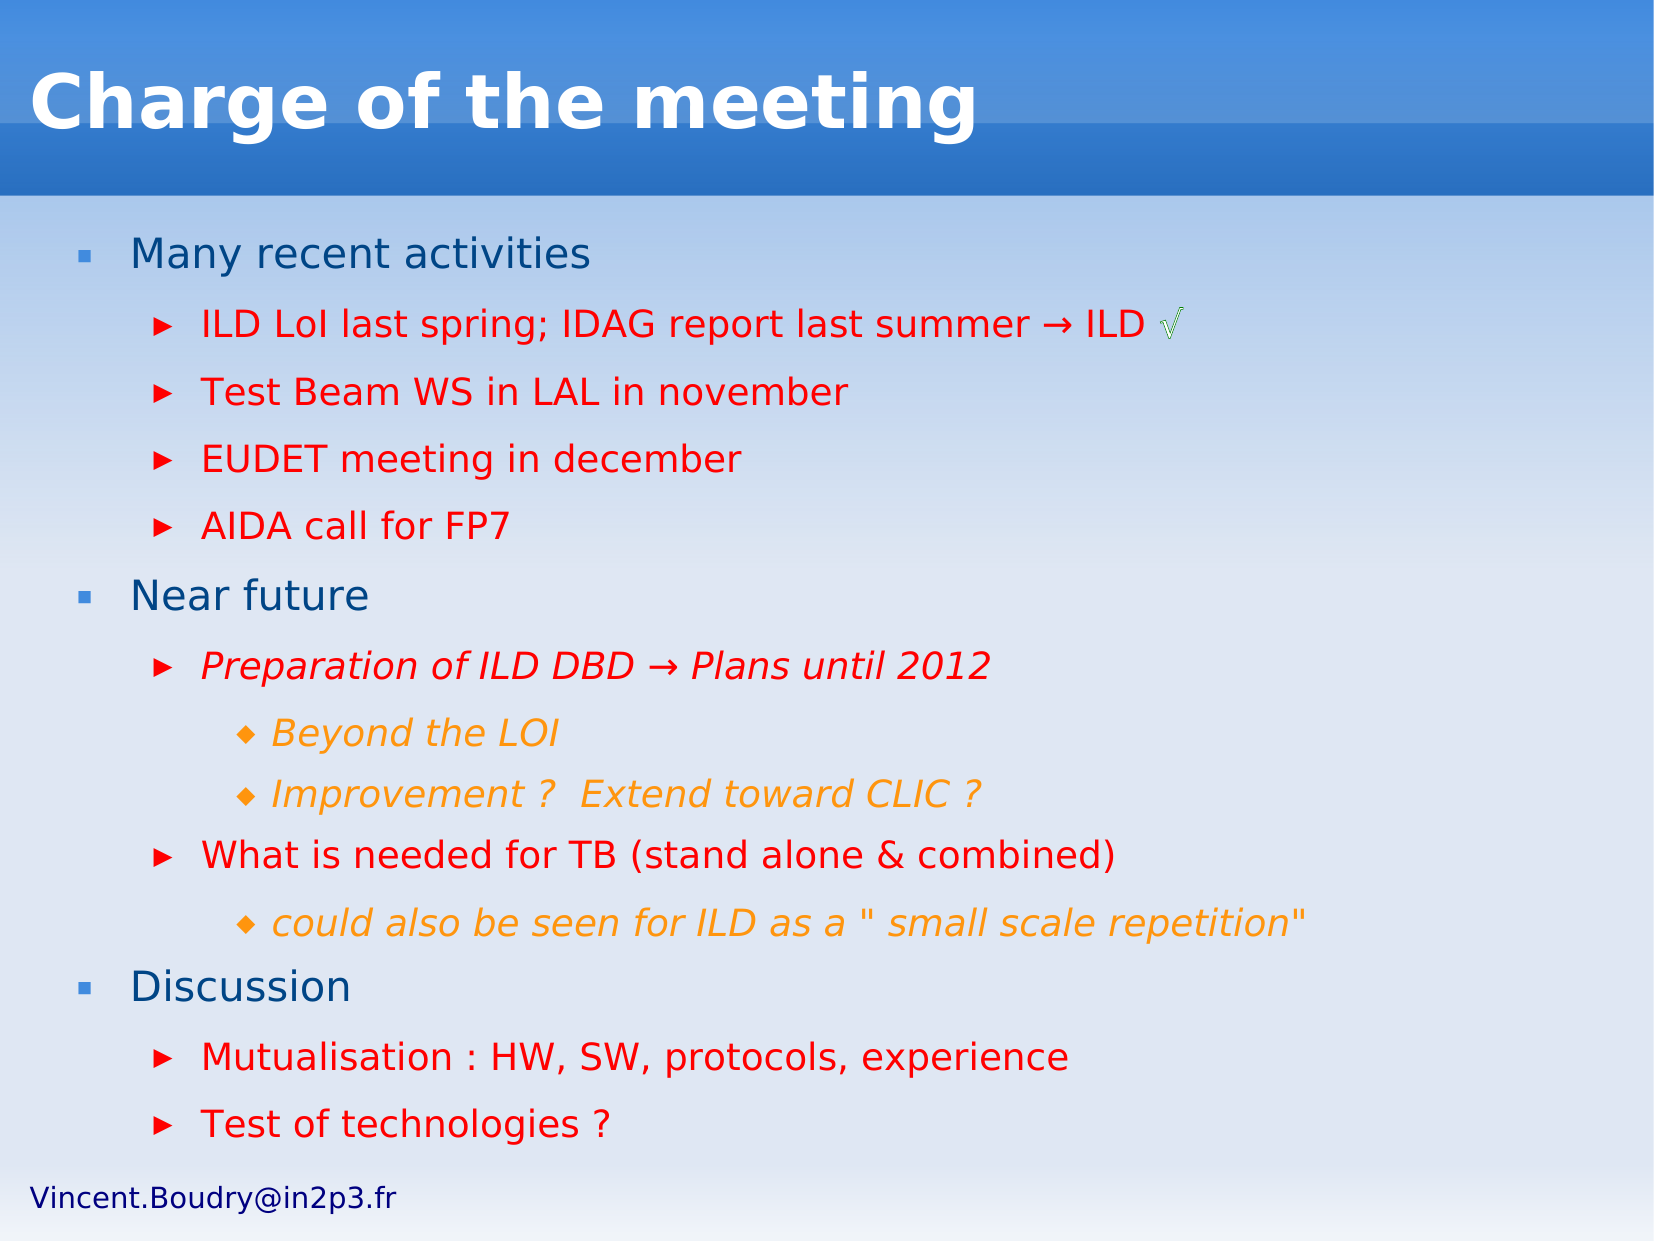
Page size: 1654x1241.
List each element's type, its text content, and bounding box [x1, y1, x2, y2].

title Charge of the meeting [29, 7, 1654, 200]
picture [0, 0, 1654, 1241]
list Many recent activities ILD LoI last spring; IDAG report last summer → ILD √ Test Beam WS in LAL in november EUDET meeting in december AIDA call for FP7 Near future Preparation of ILD DBD → Plans until 2012 Beyond the LOI Improvement ? Extend toward CLIC ? What is needed for TB (stand alone & combined) could also be seen for ILD as a " small scale repetition" Discussion Mutualisation : HW, SW, protocols, experience Test of technologies ? [59, 230, 1595, 1147]
